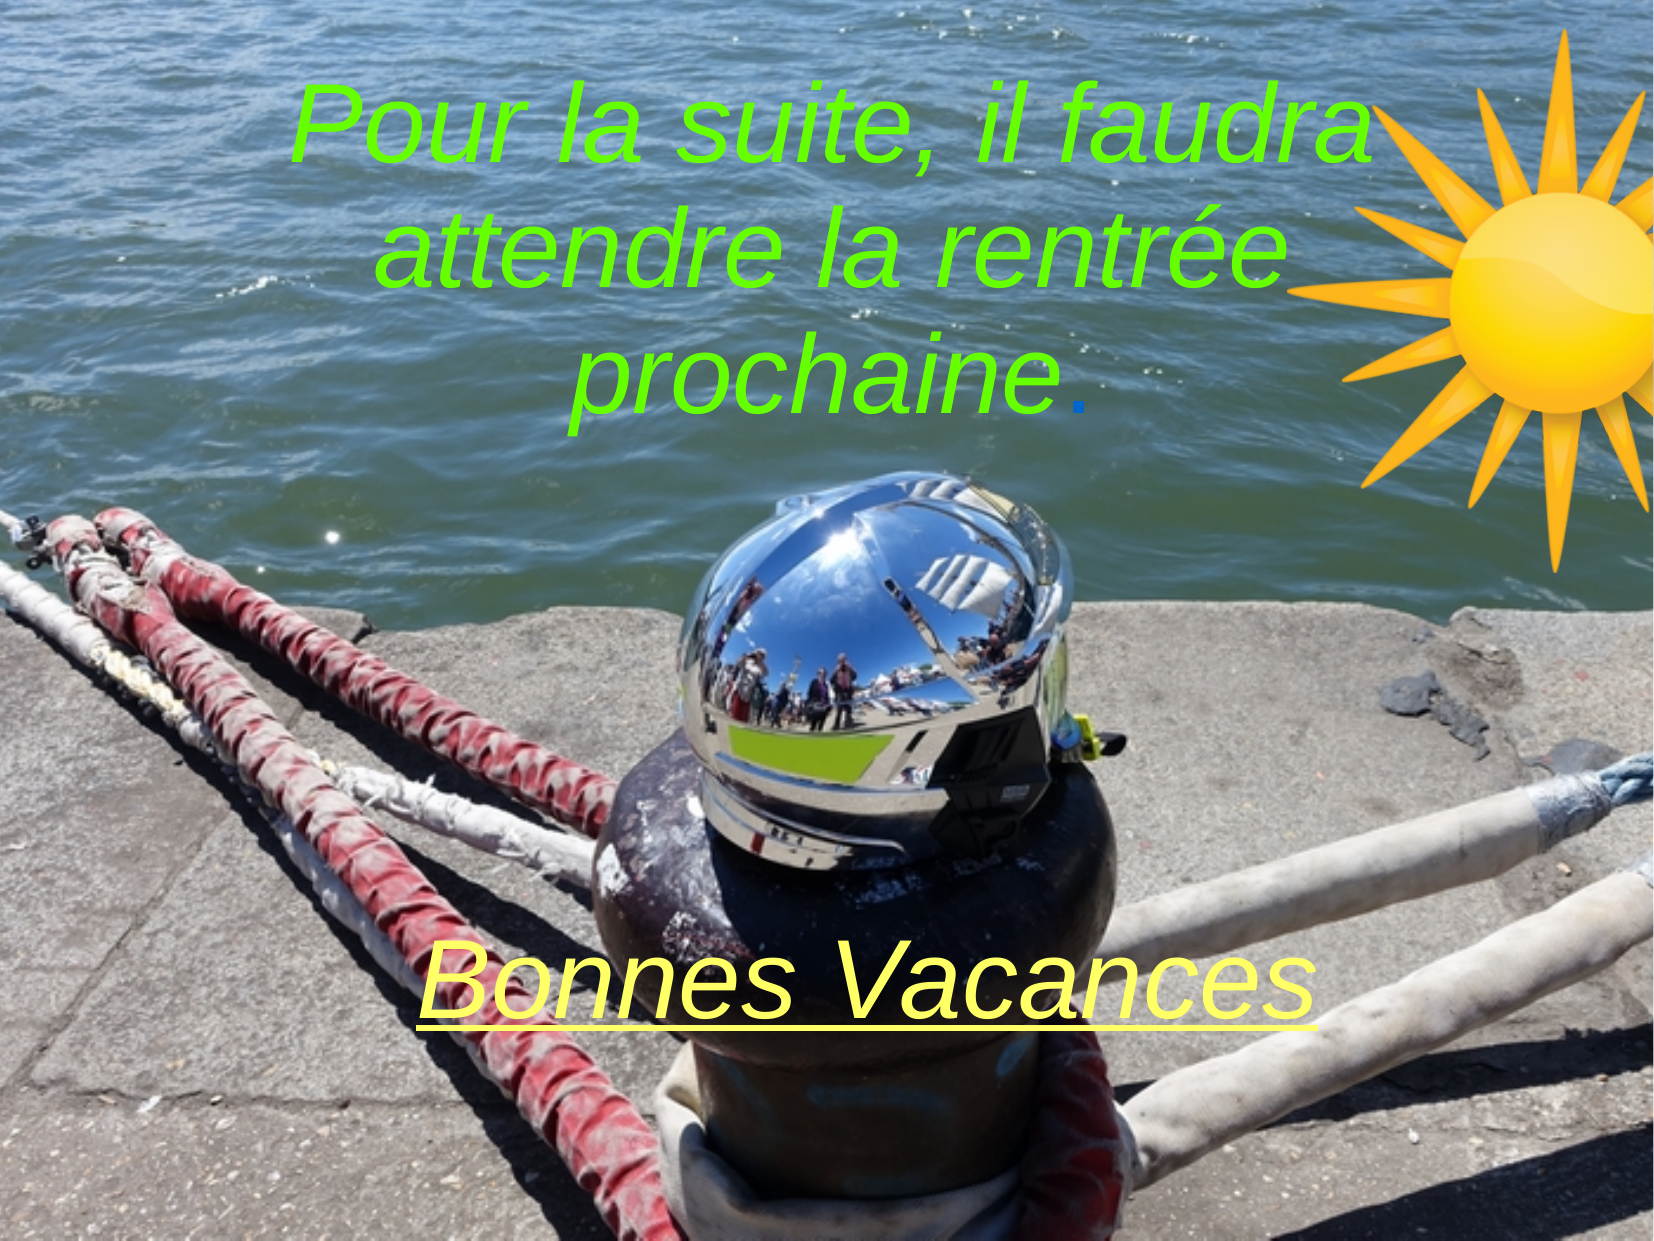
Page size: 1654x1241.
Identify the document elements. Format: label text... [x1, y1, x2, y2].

picture [0, 0, 1654, 1241]
text_box Bonnes Vacances [401, 909, 1334, 1050]
list Pour la suite, il faudra attendre la rentrée prochaine. [82, 60, 1287, 497]
